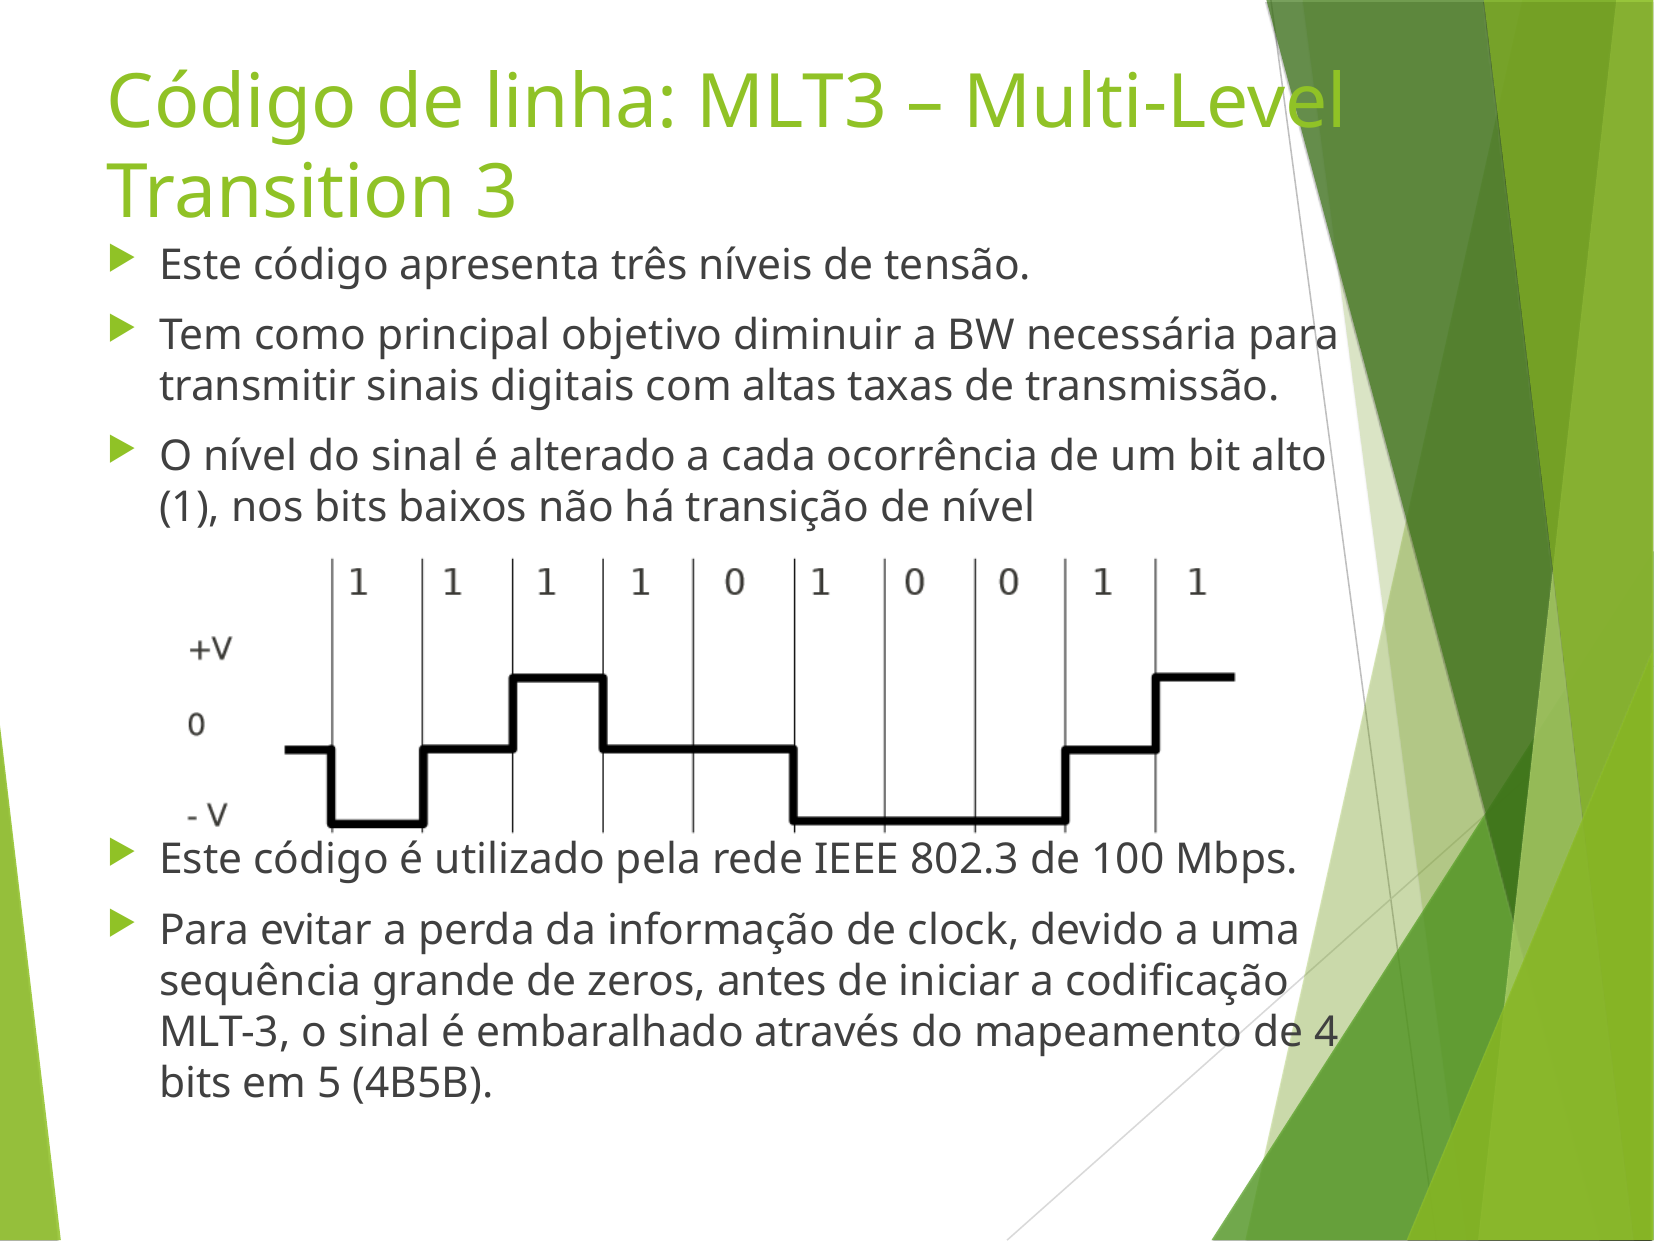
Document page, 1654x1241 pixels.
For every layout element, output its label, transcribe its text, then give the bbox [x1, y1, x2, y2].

title Código de linha: MLT3 – Multi-Level Transition 3 [91, 45, 1489, 284]
picture [177, 555, 1241, 839]
list Este código apresenta três níveis de tensão. Tem como principal objetivo diminuir a BW necessária para transmitir sinais digitais com altas taxas de transmissão. O nível do sinal é alterado a cada ocorrência de um bit alto (1), nos bits baixos não há transição de nível Este código é utilizado pela rede IEEE 802.3 de 100 Mbps. Para evitar a perda da informação de clock, devido a uma sequência grande de zeros, antes de iniciar a codificação MLT-3, o sinal é embaralhado através do mapeamento de 4 bits em 5 (4B5B). [91, 229, 1381, 1161]
